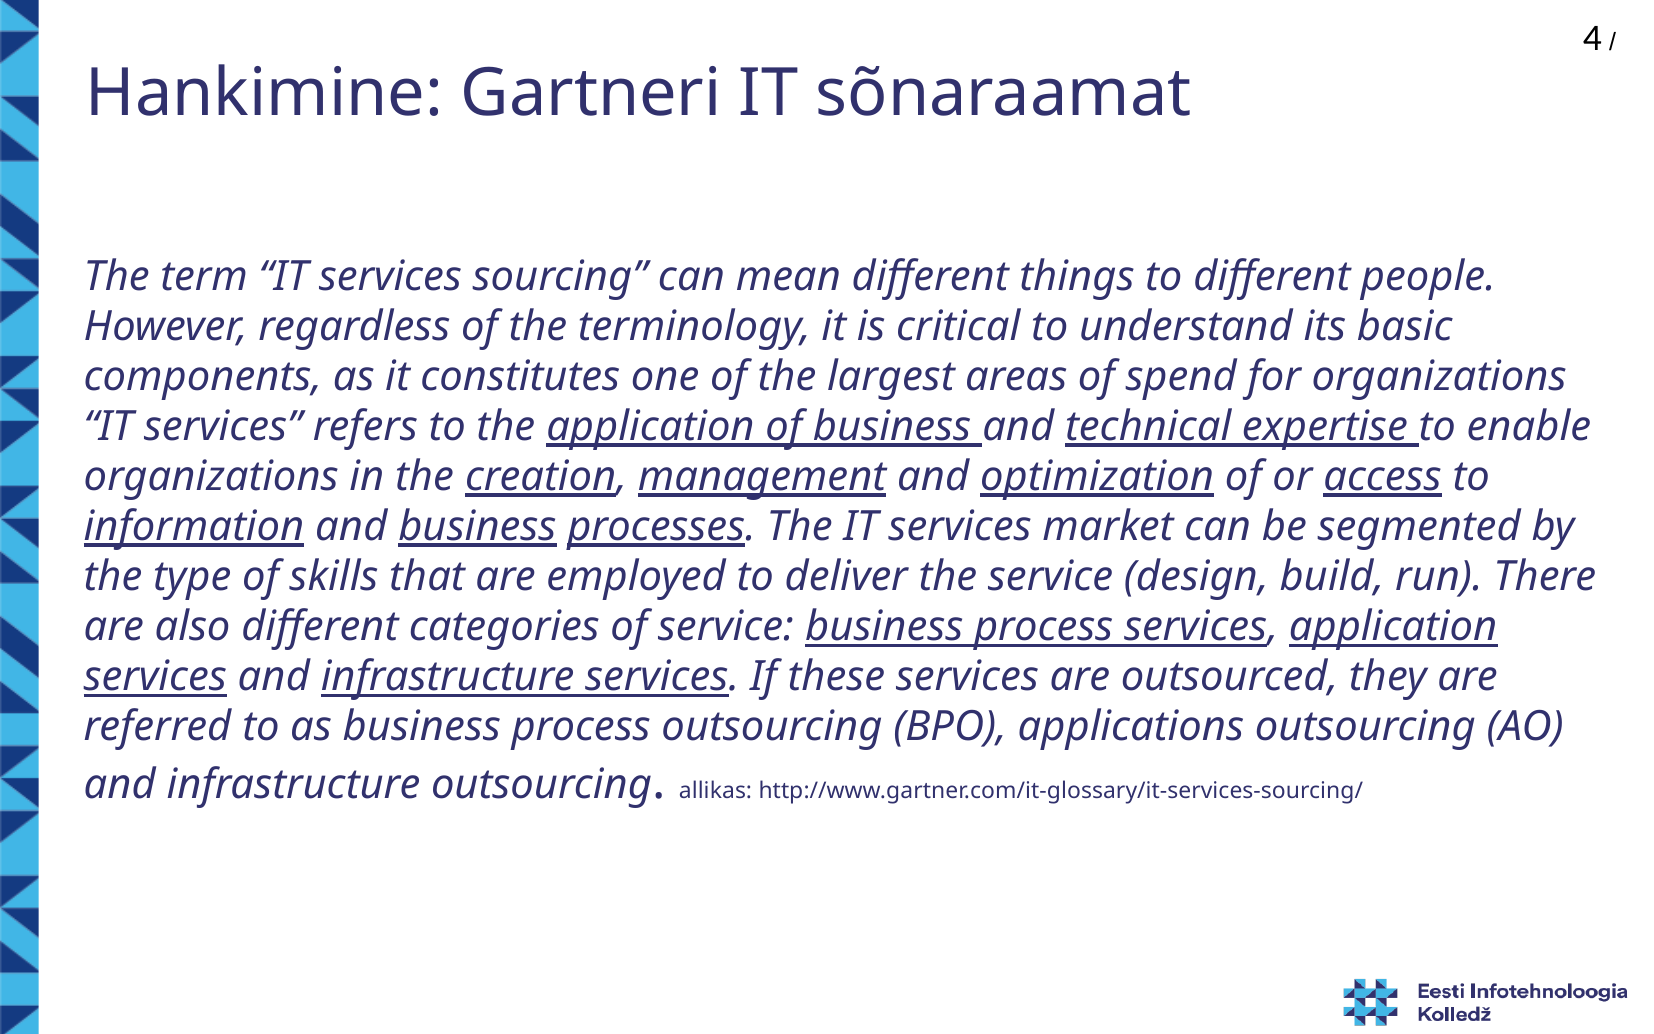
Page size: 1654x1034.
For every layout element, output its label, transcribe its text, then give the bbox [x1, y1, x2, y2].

title Hankimine: Gartneri IT sõnaraamat [70, 41, 1630, 130]
list The term “IT services sourcing” can mean different things to different people. However, regardless of the terminology, it is critical to understand its basic components, as it constitutes one of the largest areas of spend for organizations “IT services” refers to the application of business and technical expertise to enable organizations in the creation, management and optimization of or access to information and business processes. The IT services market can be segmented by the type of skills that are employed to deliver the service (design, build, run). There are also different categories of service: business process services, application services and infrastructure services. If these services are outsourced, they are referred to as business process outsourcing (BPO), applications outsourcing (AO) and infrastructure outsourcing. allikas: http://www.gartner.com/it-glossary/it-services-sourcing/ [68, 153, 1630, 957]
